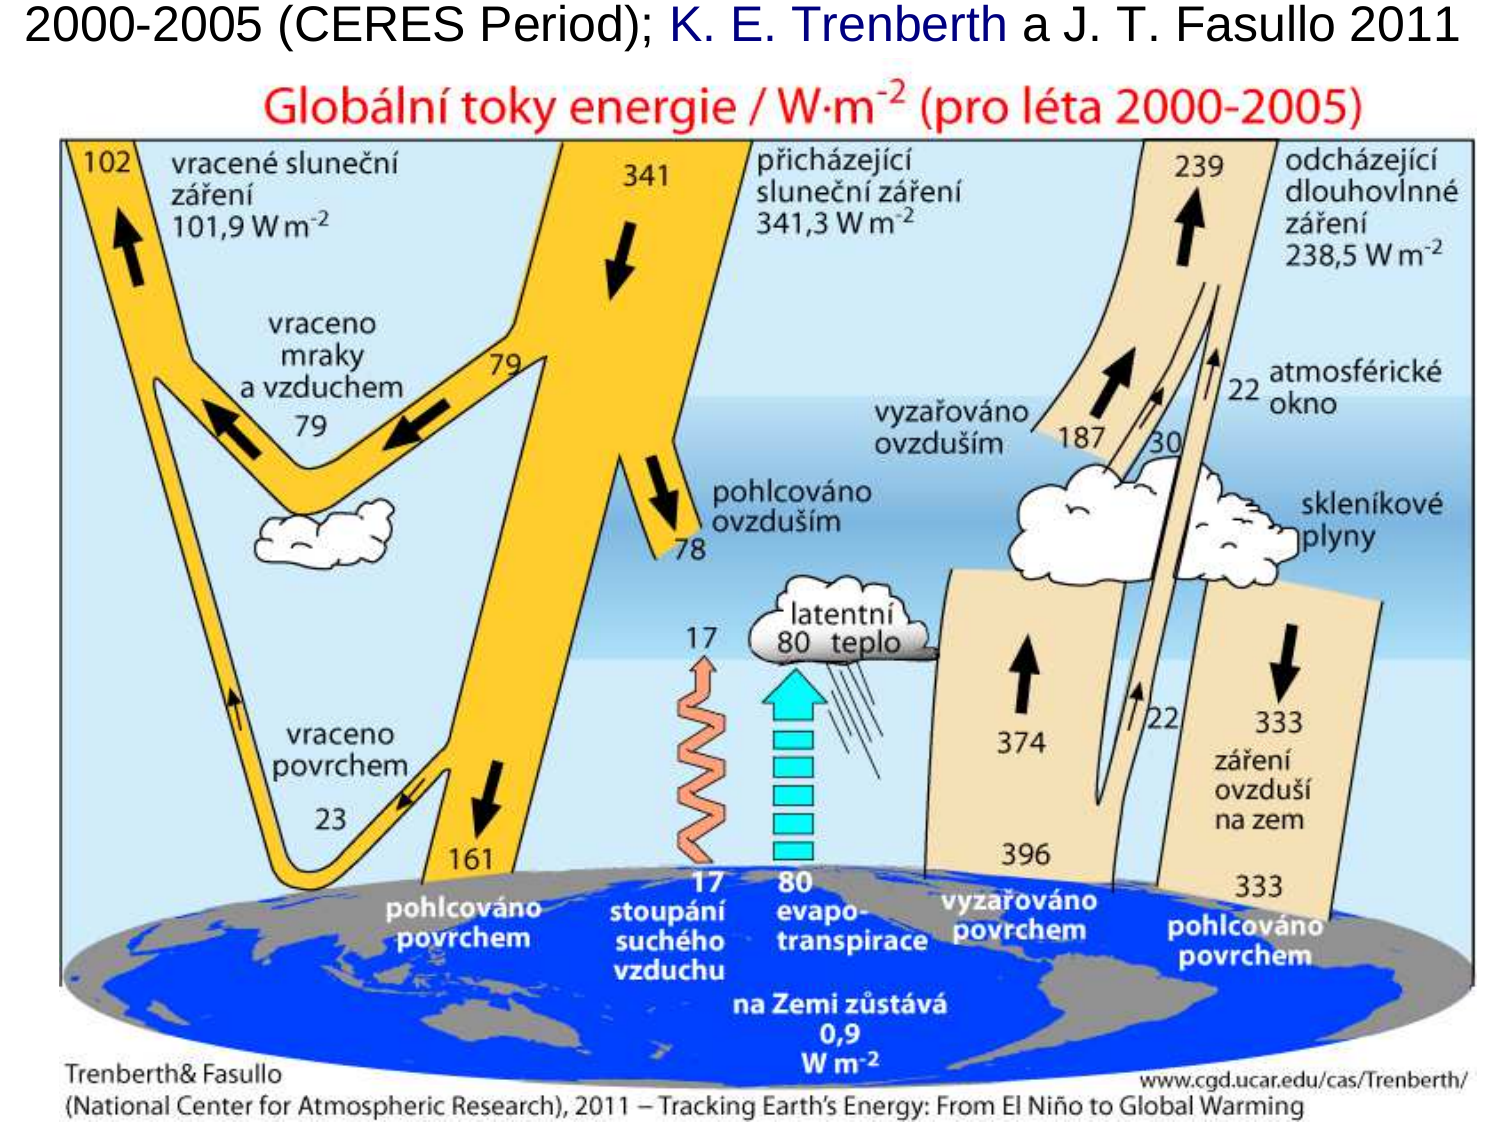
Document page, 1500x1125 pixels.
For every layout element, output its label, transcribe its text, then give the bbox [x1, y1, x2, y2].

picture [59, 58, 1477, 1123]
text_box 2000-2005 (CERES Period); K. E. Trenberth a J. T. Fasullo 2011 [10, 0, 1477, 60]
